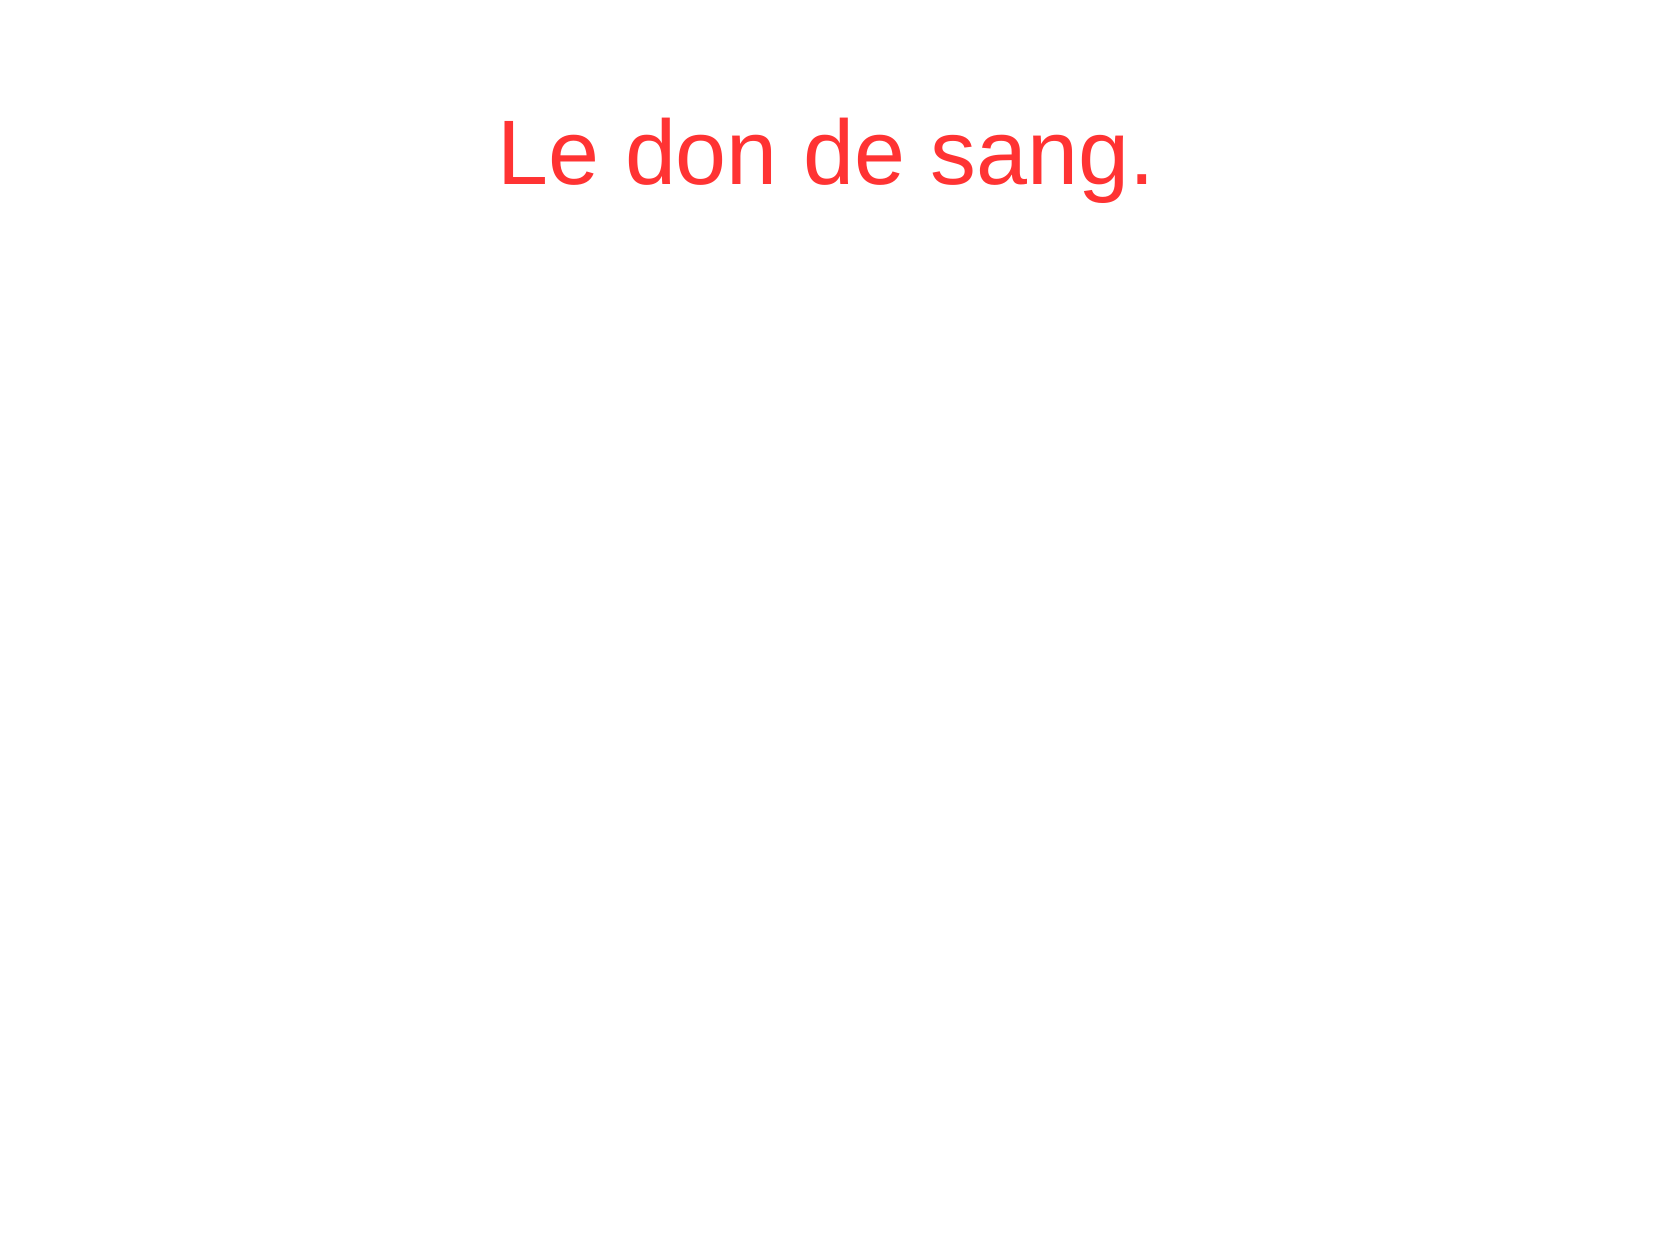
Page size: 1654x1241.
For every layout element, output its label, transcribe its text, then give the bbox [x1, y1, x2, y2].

title Le don de sang. [82, 49, 1571, 257]
